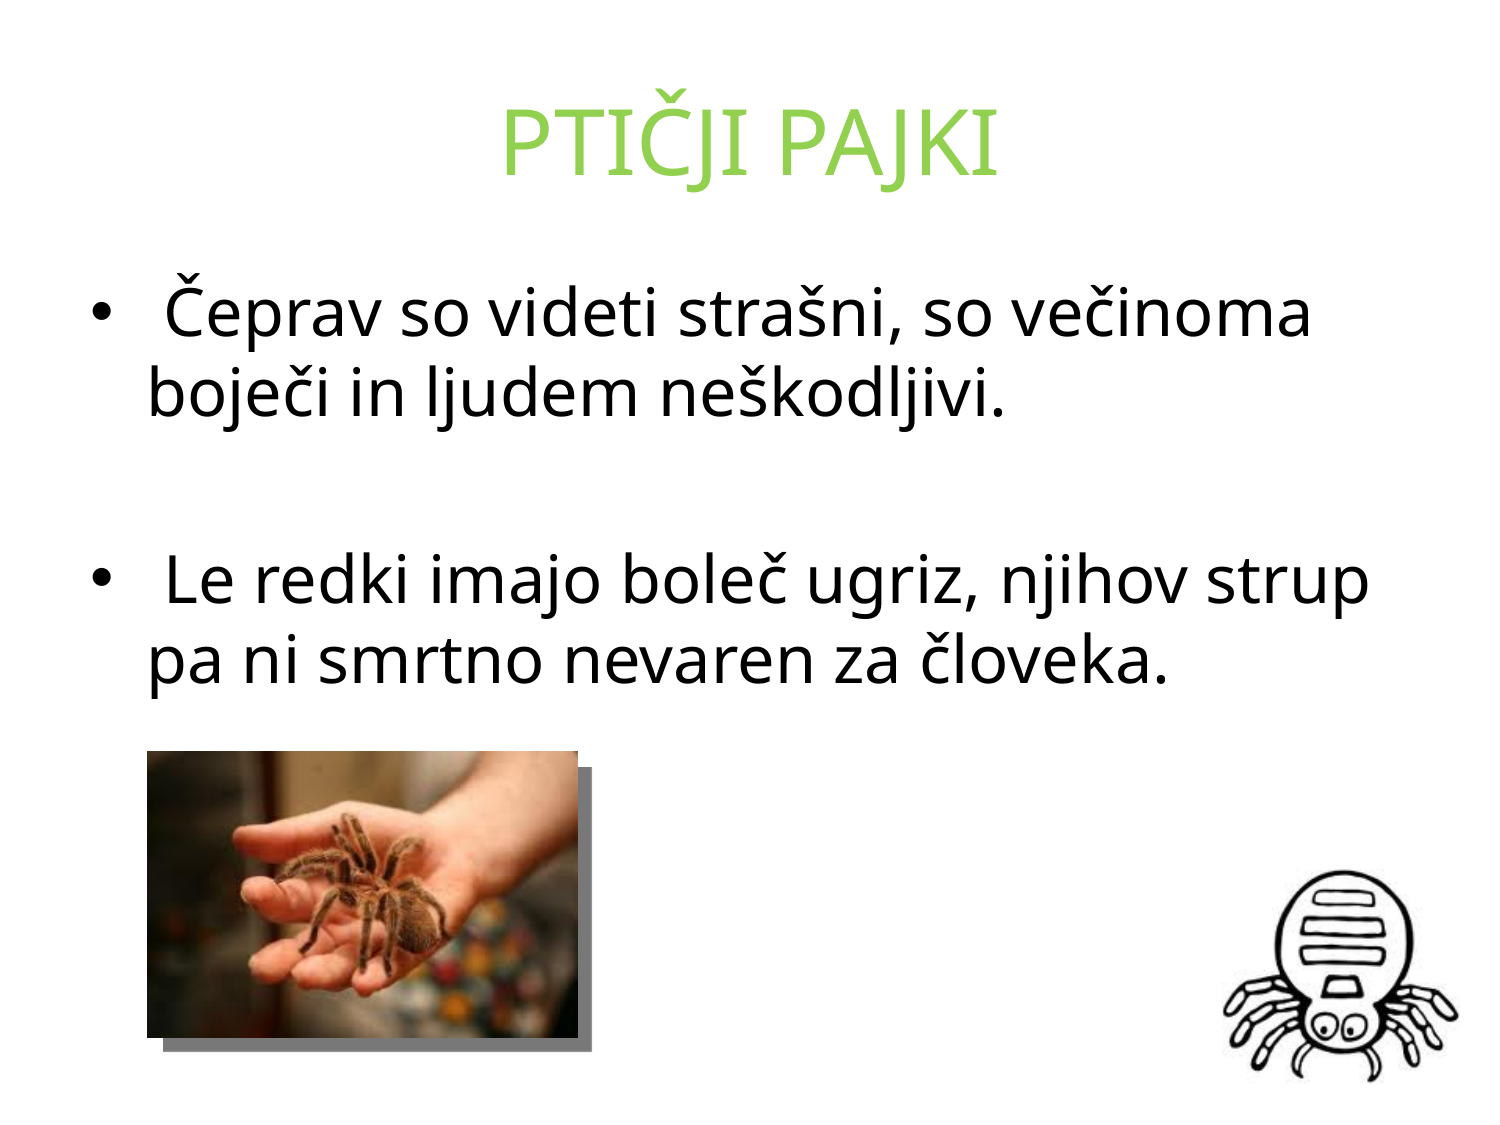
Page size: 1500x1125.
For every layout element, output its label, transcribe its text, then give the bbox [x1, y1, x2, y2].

picture [147, 751, 578, 1038]
list Čeprav so videti strašni, so večinoma boječi in ljudem neškodljivi. Le redki imajo boleč ugriz, njihov strup pa ni smrtno nevaren za človeka. [75, 262, 1425, 1005]
picture [1222, 857, 1460, 1096]
title PTIČJI PAJKI [75, 45, 1425, 233]
